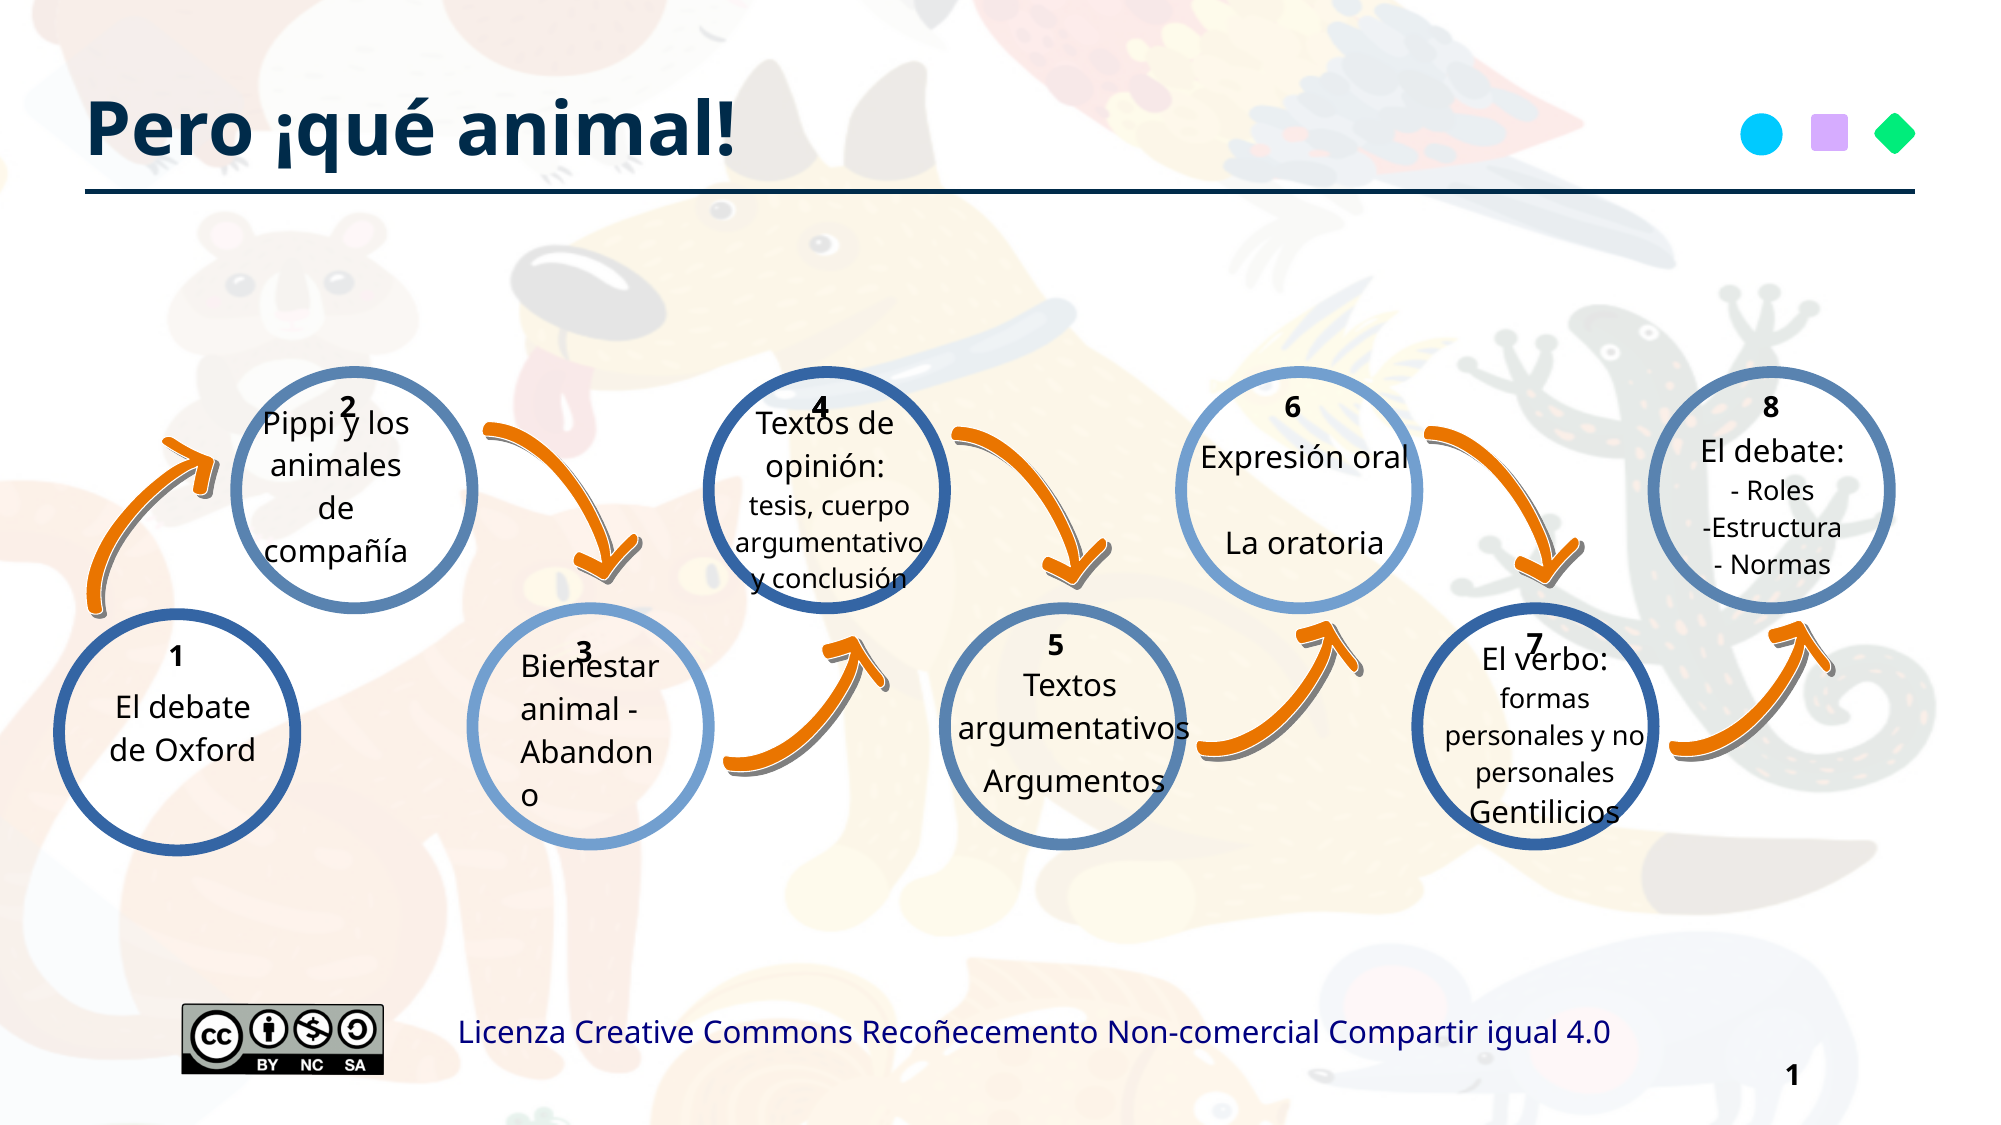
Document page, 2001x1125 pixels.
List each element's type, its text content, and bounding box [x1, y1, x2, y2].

text_box 5 [1032, 621, 1081, 667]
text_box 8 [1748, 383, 1796, 430]
text_box 7 [1511, 620, 1558, 666]
text_box Pippi y los animales de compañía [247, 411, 455, 562]
picture [181, 1003, 384, 1075]
text_box 1 [153, 632, 197, 679]
text_box El verbo: formas personales y no personales Gentilicios [1429, 645, 1663, 869]
text_box 2 [324, 383, 372, 430]
text_box 6 [1269, 383, 1318, 430]
text_box [1196, 620, 1359, 757]
text_box [482, 421, 639, 580]
title Pero ¡qué animal! [84, 29, 1601, 178]
text_box 4 [797, 383, 846, 430]
text_box Expresión oral La oratoria [1185, 442, 1411, 557]
text_box Textos de opinión: tesis, cuerpo argumentativo y conclusión [720, 391, 957, 650]
text_box [1668, 620, 1831, 757]
text_box El debate: - Roles -Estructura - Normas [1685, 432, 1867, 579]
text_box El debate de Oxford [94, 687, 260, 768]
text_box [957, 425, 1107, 585]
text_box 3 [561, 628, 609, 674]
text_box Bienestar animal - Abandono [505, 673, 683, 787]
text_box [1423, 425, 1580, 584]
text_box Textos argumentativos [943, 666, 1186, 747]
text_box Argumentos [968, 756, 1165, 805]
text_box [722, 650, 885, 772]
text_box [85, 436, 215, 615]
text_box Licenza Creative Commons Recoñecemento Non-comercial Compartir igual 4.0 [442, 983, 1654, 1081]
